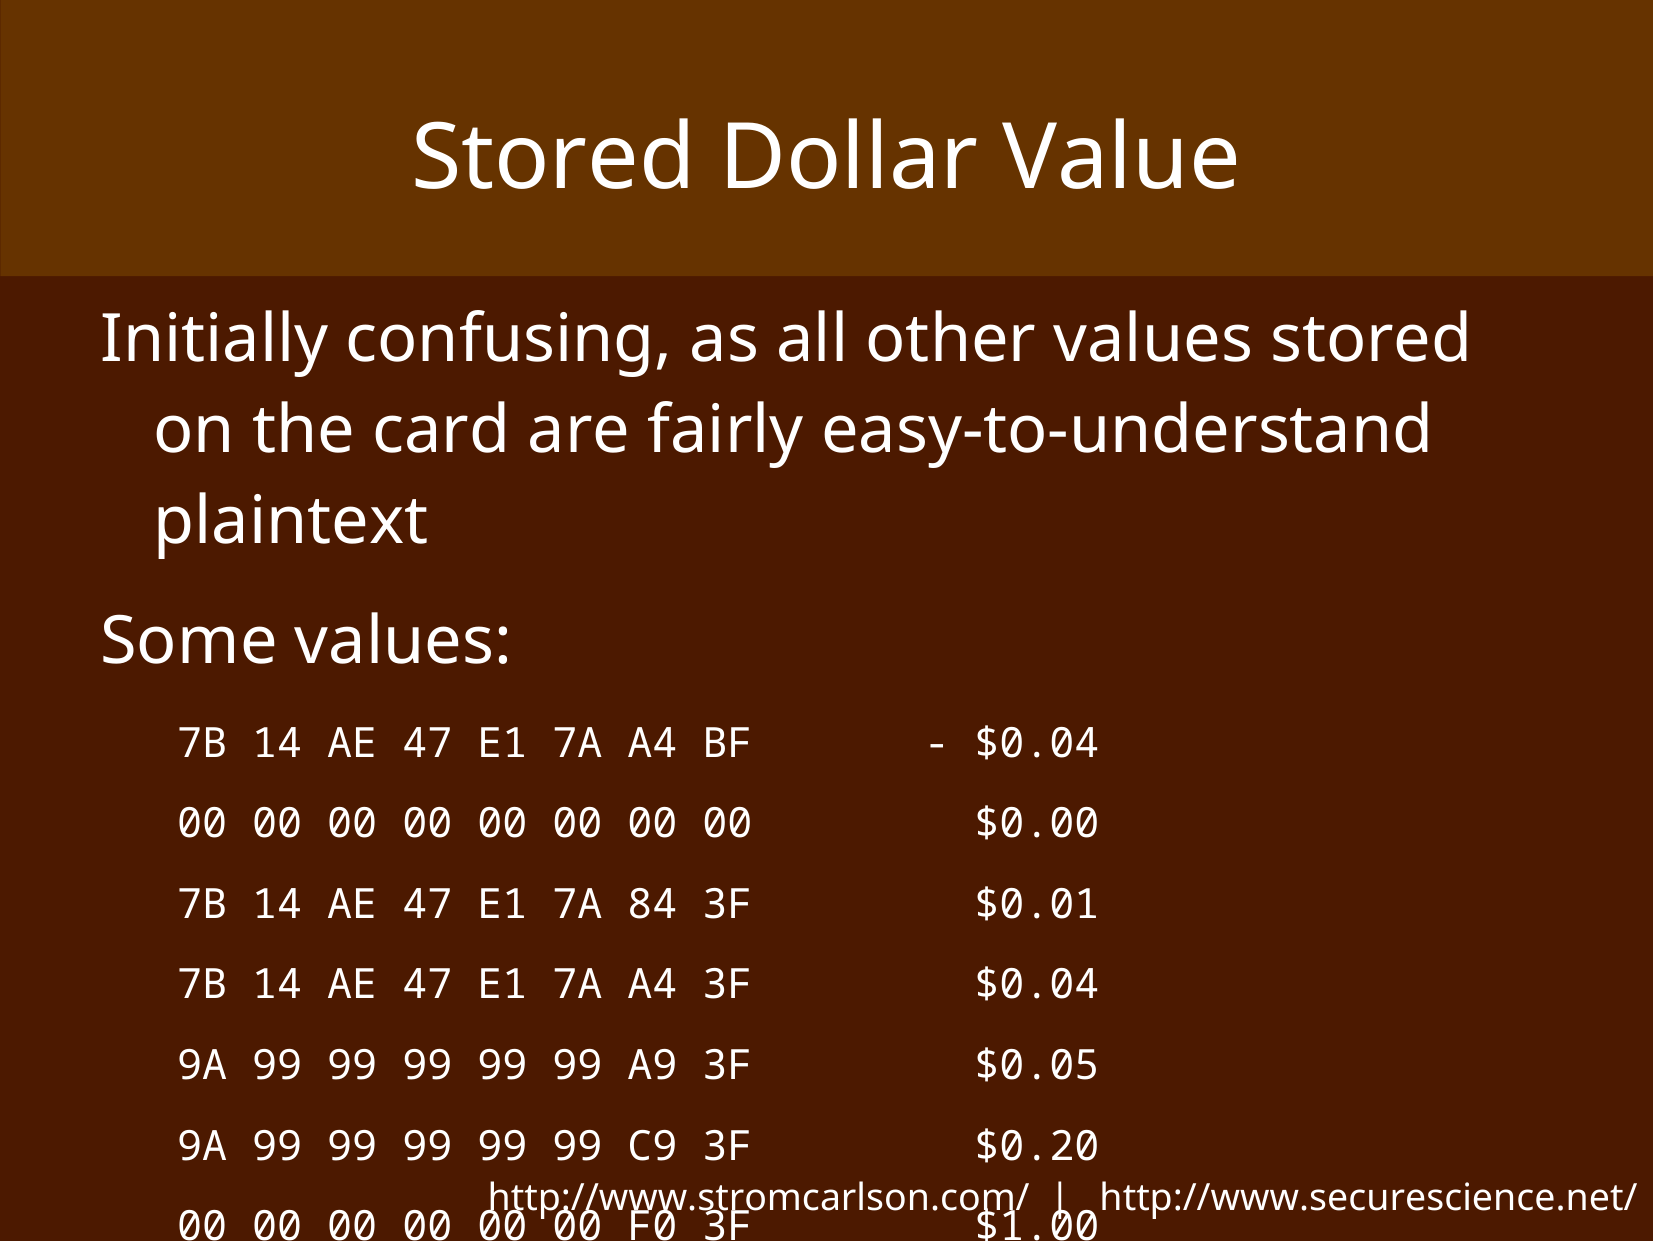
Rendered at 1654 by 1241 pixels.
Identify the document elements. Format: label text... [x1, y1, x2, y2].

title Stored Dollar Value [82, 49, 1571, 257]
list Initially confusing, as all other values stored on the card are fairly easy-to-understand plaintext Some values: 7B 14 AE 47 E1 7A A4 BF - $0.04 00 00 00 00 00 00 00 00 $0.00 7B 14 AE 47 E1 7A 84 3F $0.01 7B 14 AE 47 E1 7A A4 3F $0.04 9A 99 99 99 99 99 A9 3F $0.05 9A 99 99 99 99 99 C9 3F $0.20 00 00 00 00 00 00 F0 3F $1.00 66 66 66 66 66 66 1E 40 $7.60 00 00 00 00 00 00 34 40 $20.00 [82, 290, 1571, 1142]
